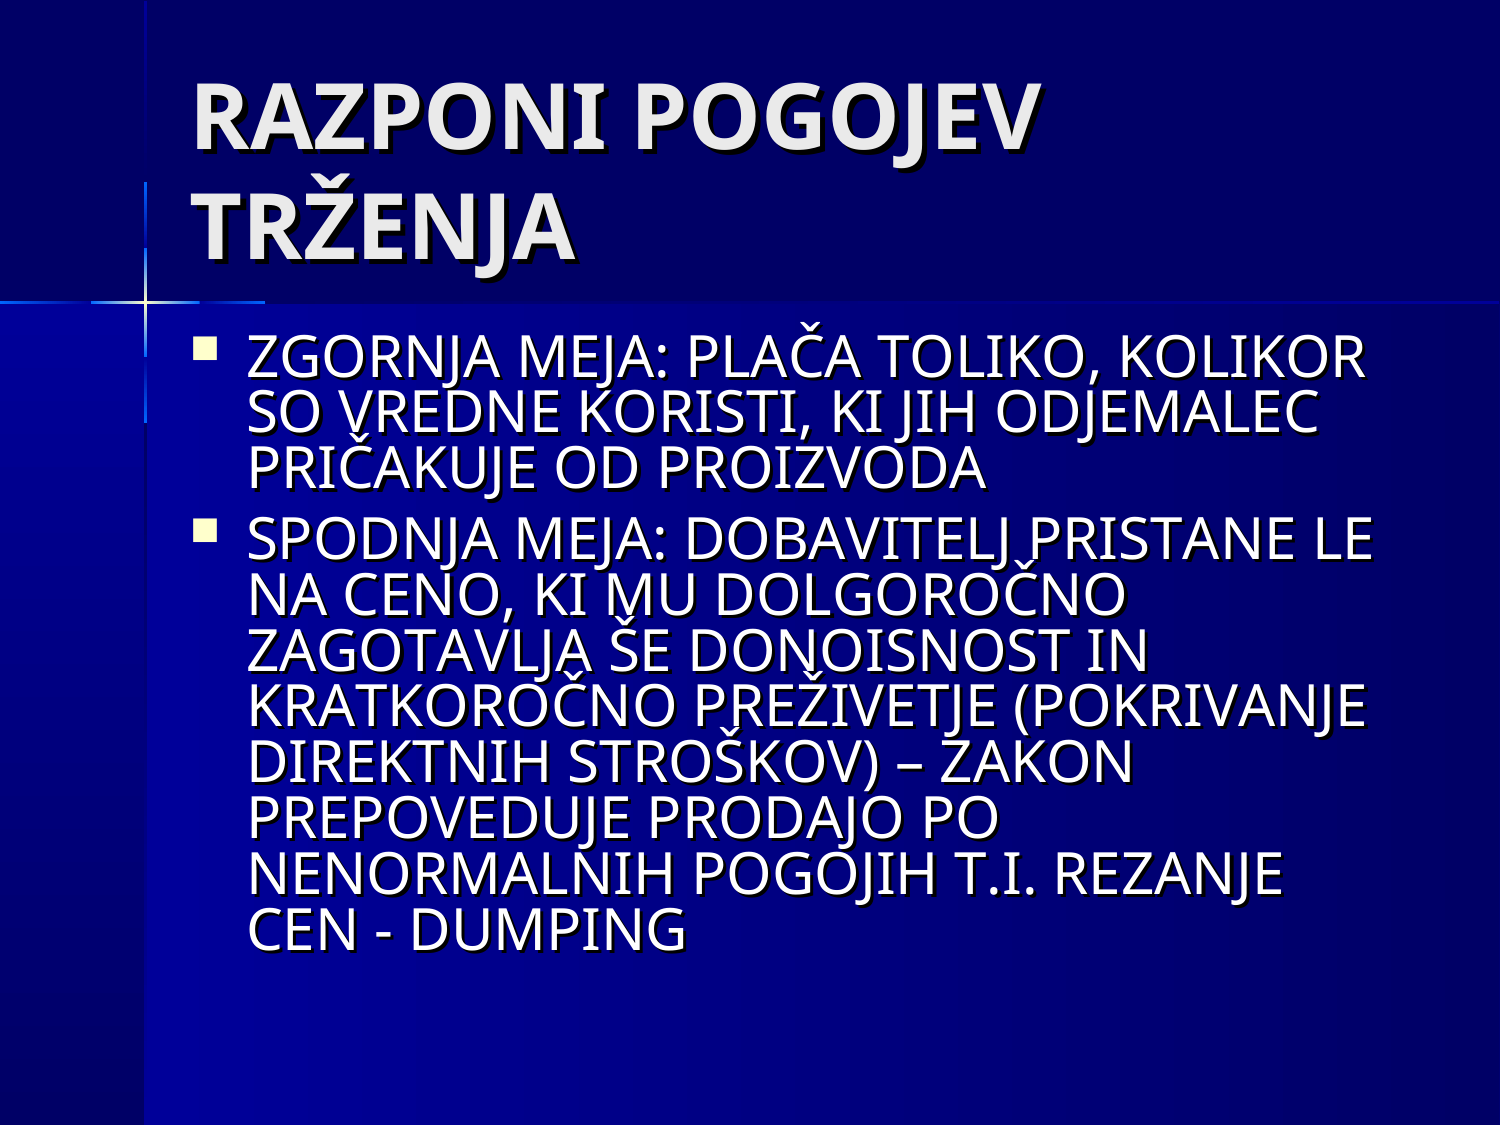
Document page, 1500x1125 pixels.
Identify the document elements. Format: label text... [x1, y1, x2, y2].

list ZGORNJA MEJA: PLAČA TOLIKO, KOLIKOR SO VREDNE KORISTI, KI JIH ODJEMALEC PRIČAKUJE OD PROIZVODA SPODNJA MEJA: DOBAVITELJ PRISTANE LE NA CENO, KI MU DOLGOROČNO ZAGOTAVLJA ŠE DONOISNOST IN KRATKOROČNO PREŽIVETJE (POKRIVANJE DIREKTNIH STROŠKOV) – ZAKON PREPOVEDUJE PRODAJO PO NENORMALNIH POGOJIH T.I. REZANJE CEN - DUMPING [174, 324, 1413, 1001]
title RAZPONI POGOJEV TRŽENJA [174, 49, 1413, 285]
